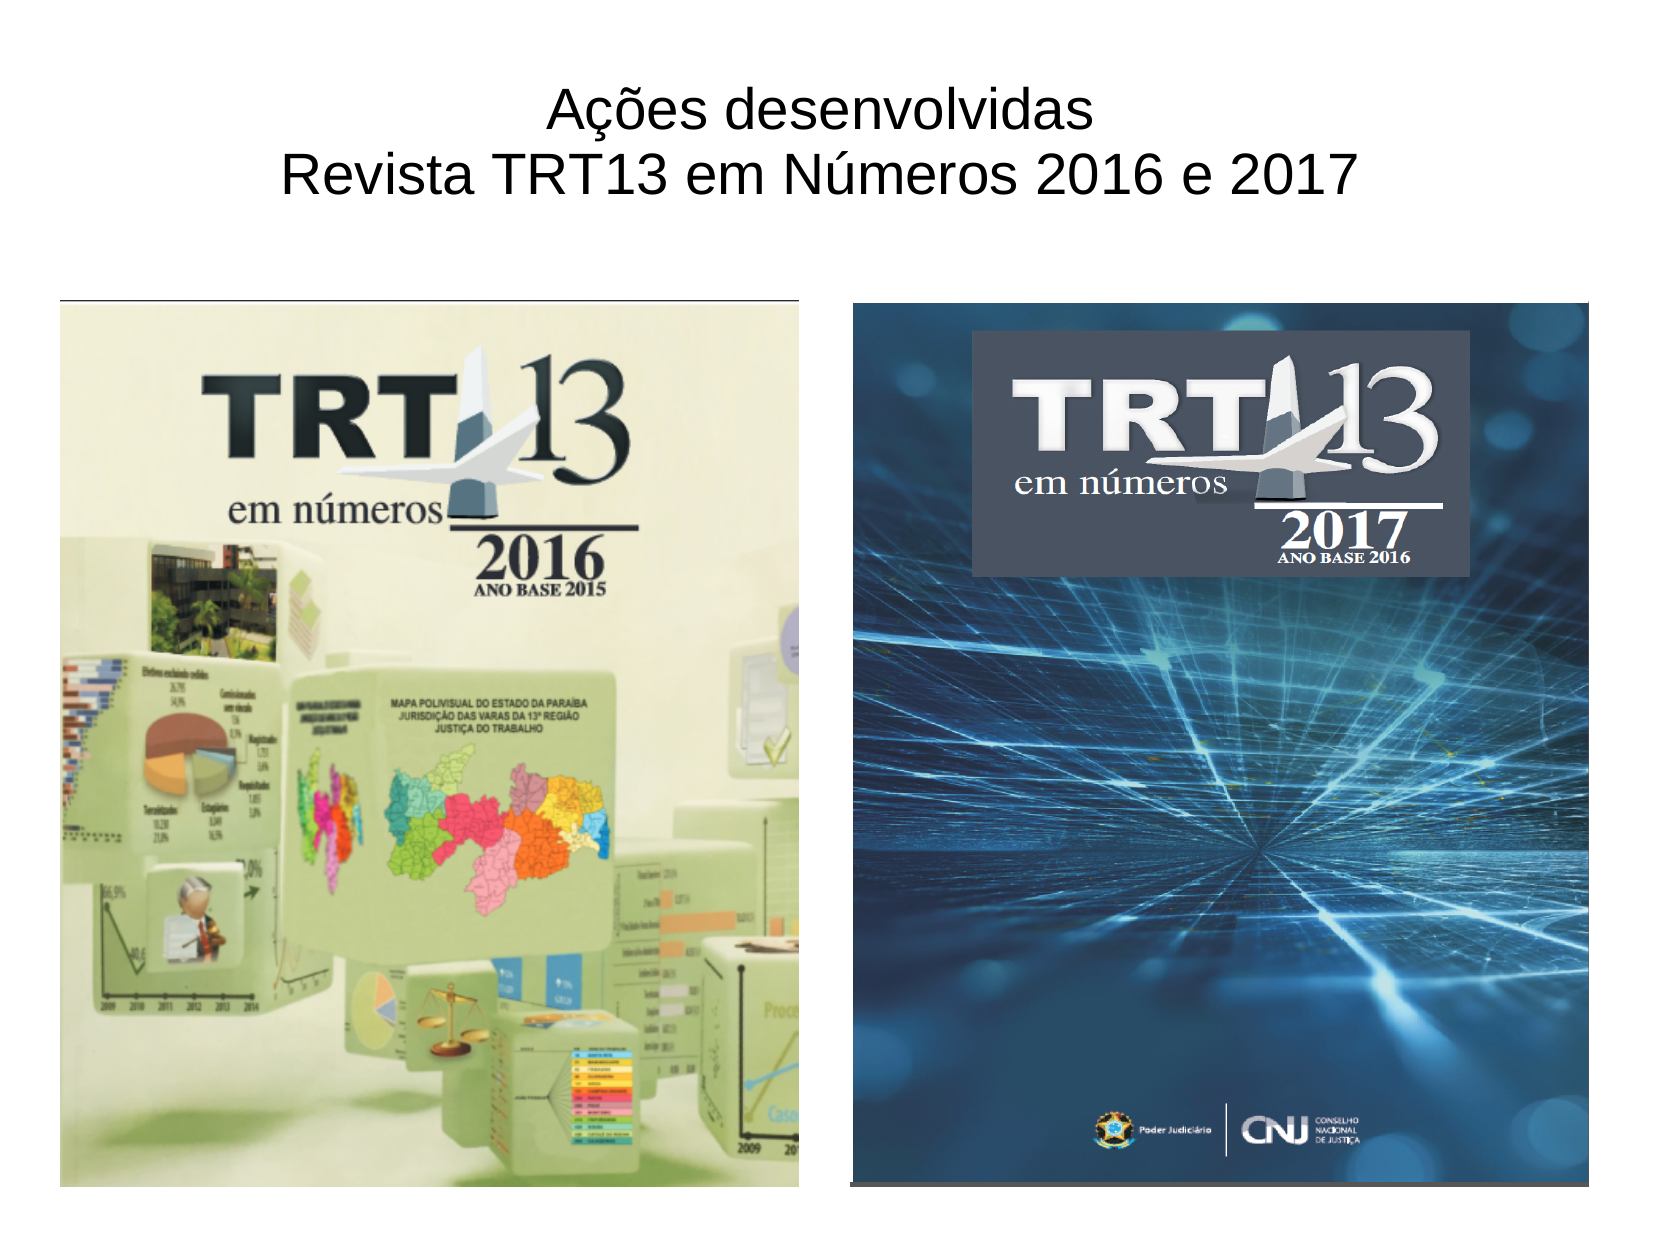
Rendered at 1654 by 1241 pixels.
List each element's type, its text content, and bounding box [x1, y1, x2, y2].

title Ações desenvolvidas Revista TRT13 em Números 2016 e 2017 [82, 36, 1559, 249]
picture [850, 301, 1589, 1188]
picture [60, 300, 799, 1187]
